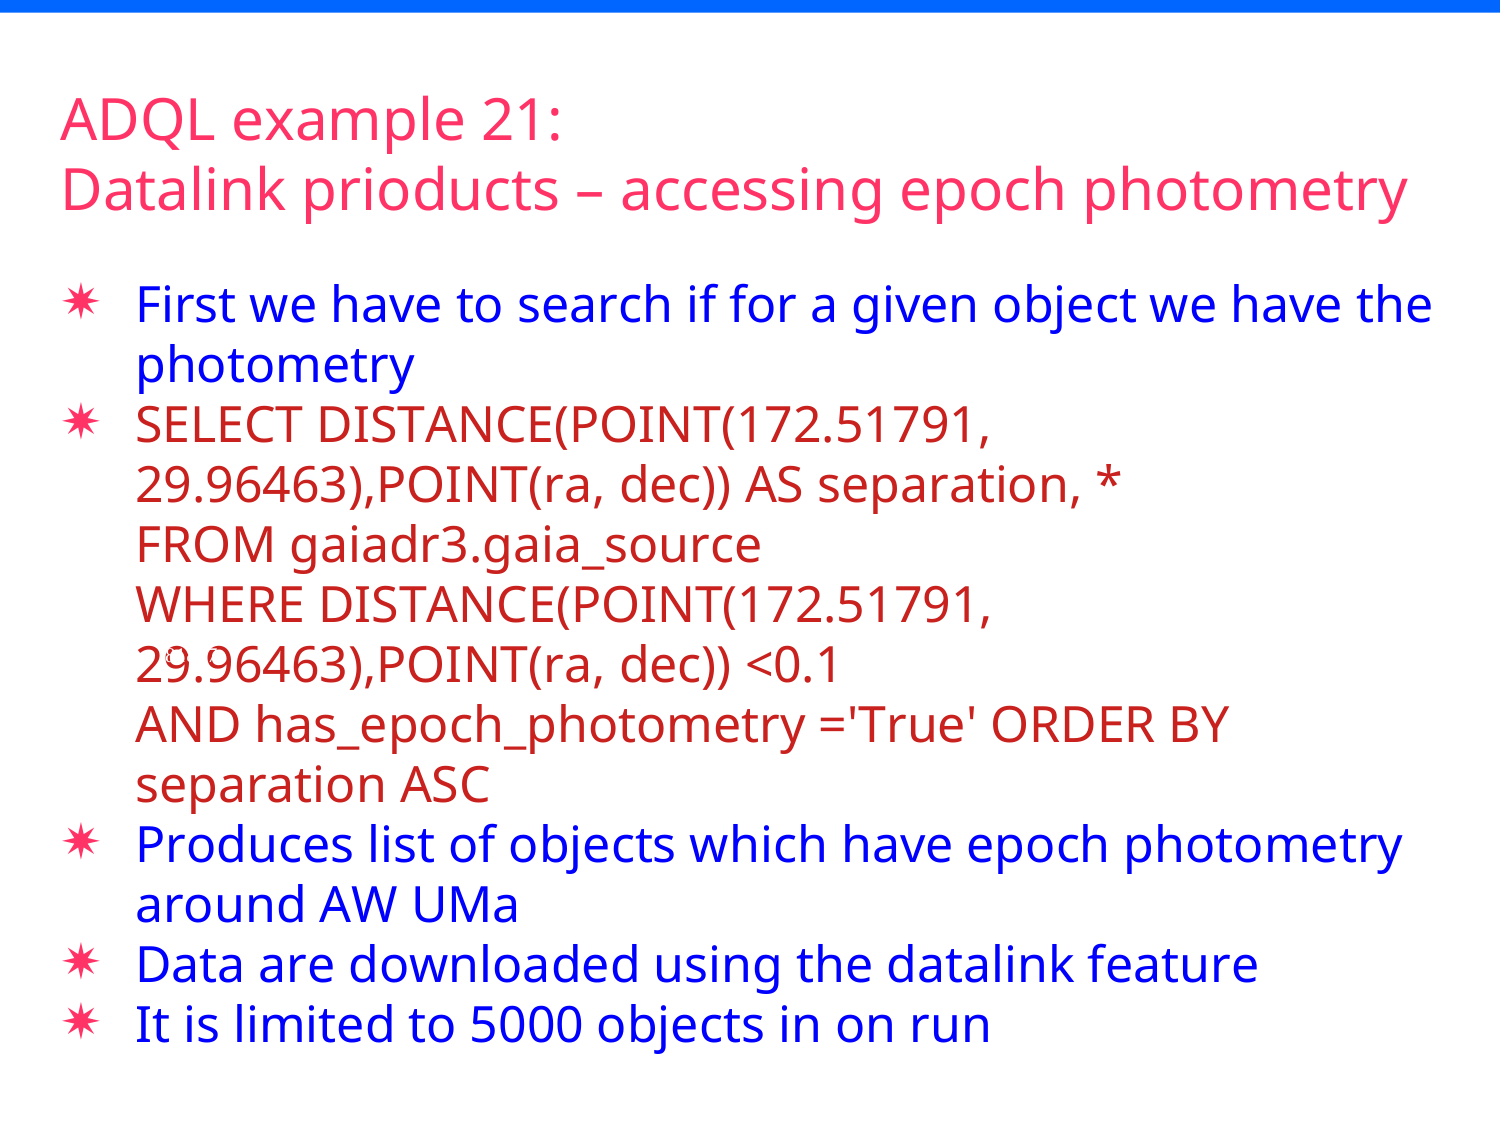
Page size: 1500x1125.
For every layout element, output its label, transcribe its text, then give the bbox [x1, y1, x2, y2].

text_box First we have to search if for a given object we have the photometry SELECT DISTANCE(POINT(172.51791, 29.96463),POINT(ra, dec)) AS separation, * FROM gaiadr3.gaia_source WHERE DISTANCE(POINT(172.51791, 29.96463),POINT(ra, dec)) <0.1 AND has_epoch_photometry ='True' ORDER BY separation ASC Produces list of objects which have epoch photometry around AW UMa Data are downloaded using the datalink feature It is limited to 5000 objects in on run [45, 230, 1463, 1061]
text_box ADQL example 21: Datalink prioducts – accessing epoch photometry [45, 75, 1463, 230]
text_box 81867 [150, 634, 233, 675]
